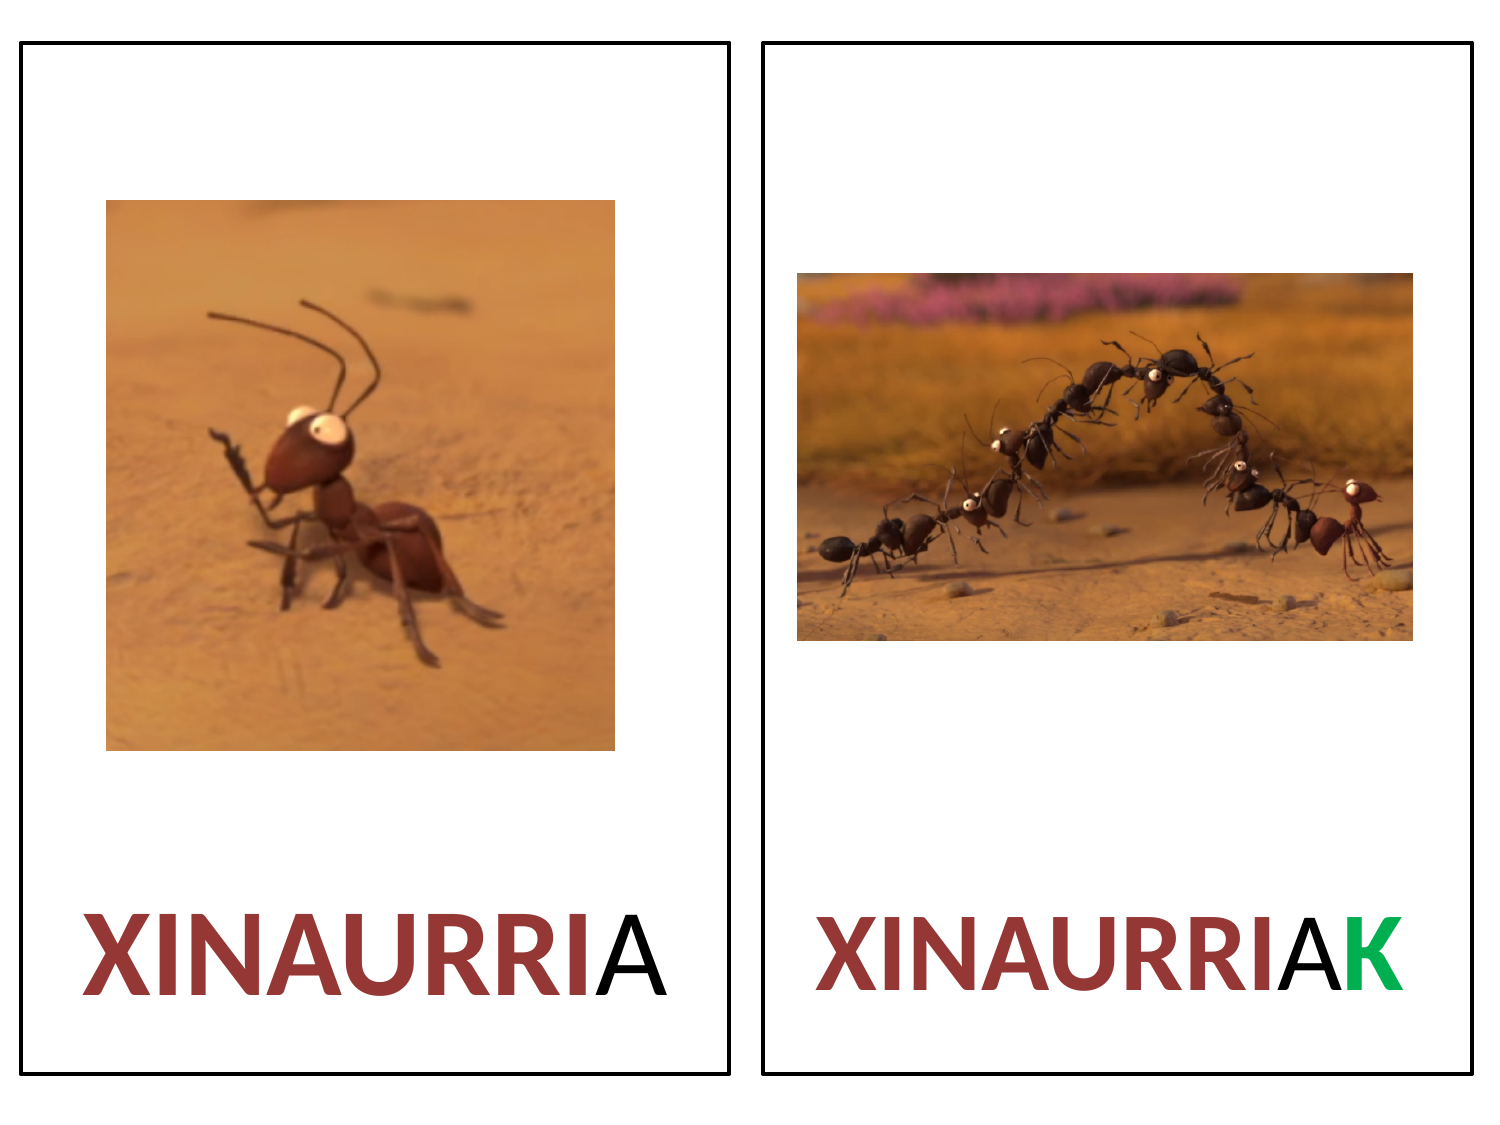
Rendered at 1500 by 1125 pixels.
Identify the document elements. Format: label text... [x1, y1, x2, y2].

picture [106, 200, 615, 751]
text_box XINAURRIA [67, 863, 683, 1028]
text_box XINAURRIAK [800, 870, 1420, 1021]
picture [797, 273, 1413, 641]
